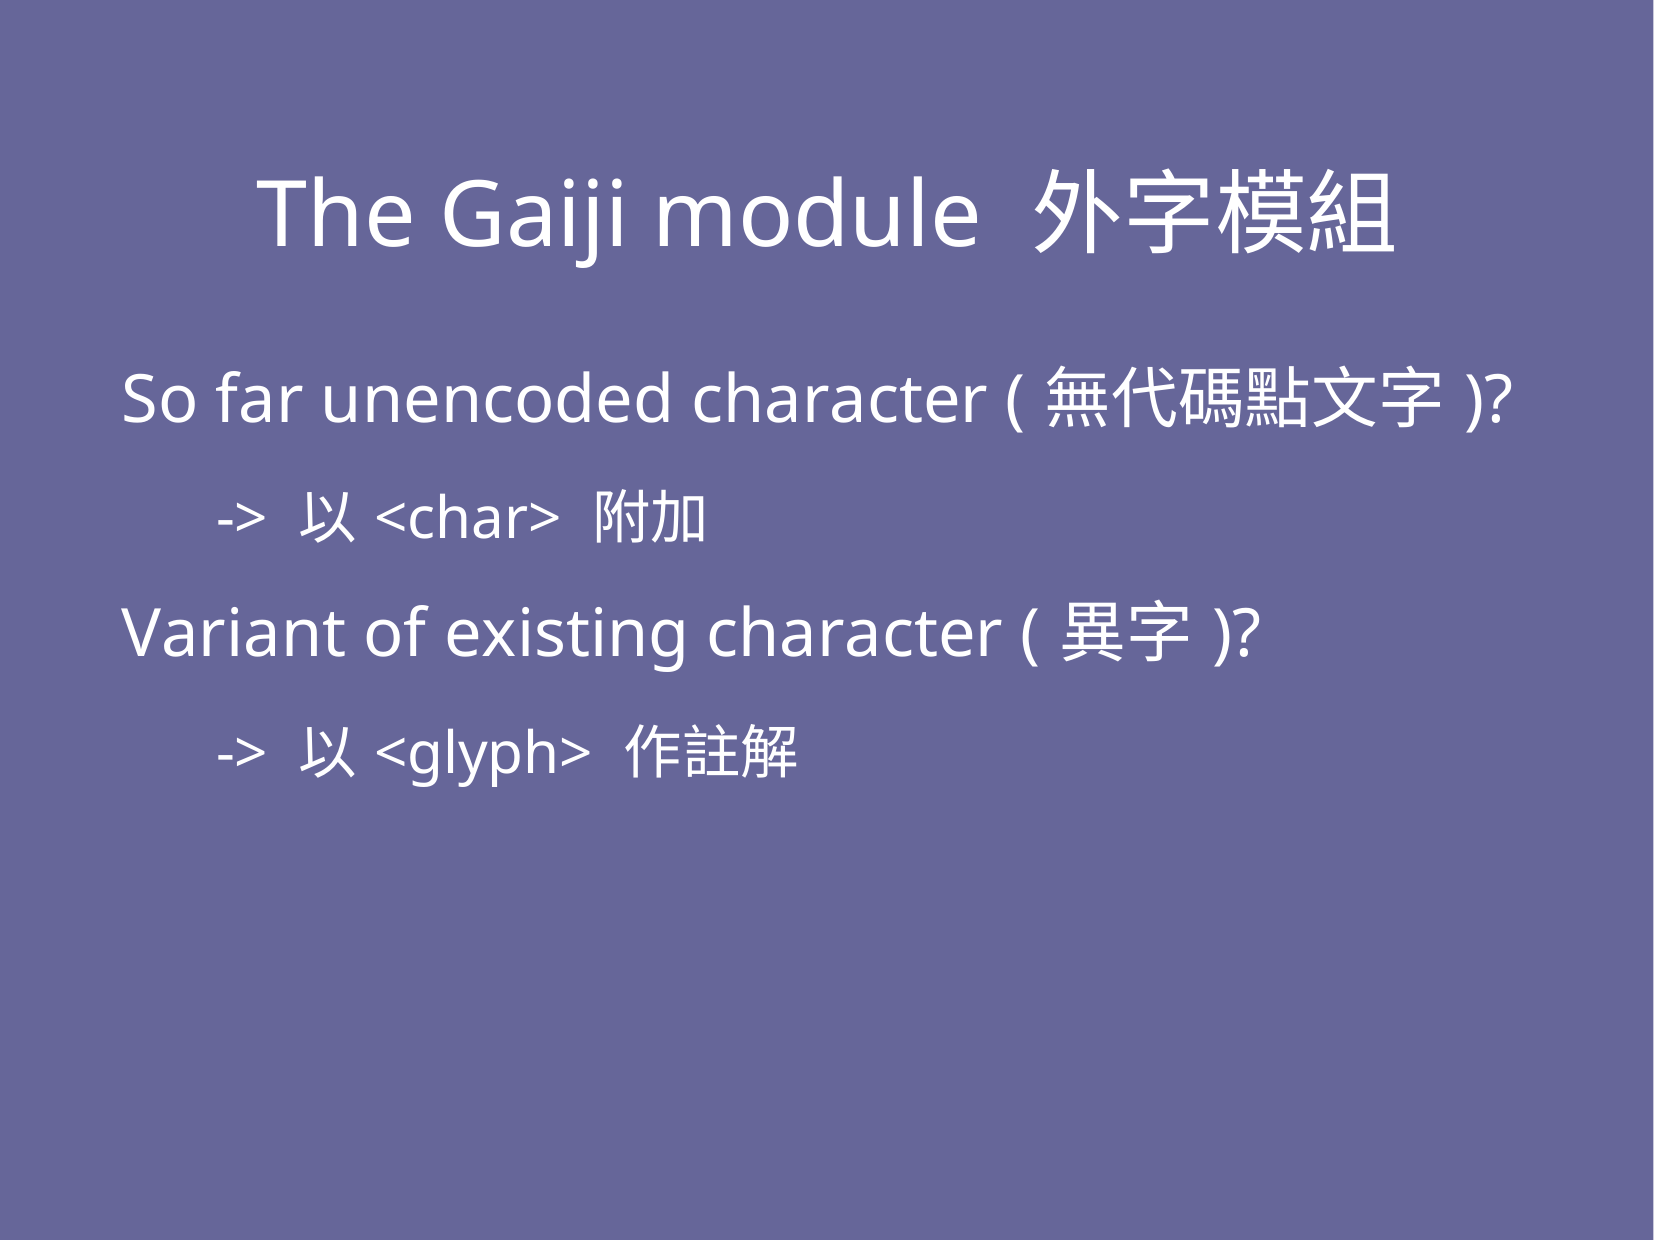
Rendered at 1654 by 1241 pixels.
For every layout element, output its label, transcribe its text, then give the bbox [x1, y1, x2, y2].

title The Gaiji module 外字模組 [121, 102, 1534, 310]
list So far unencoded character (無代碼點文字)? -> 以<char> 附加 Variant of existing character (異字)? -> 以<glyph> 作註解 [121, 344, 1534, 1127]
